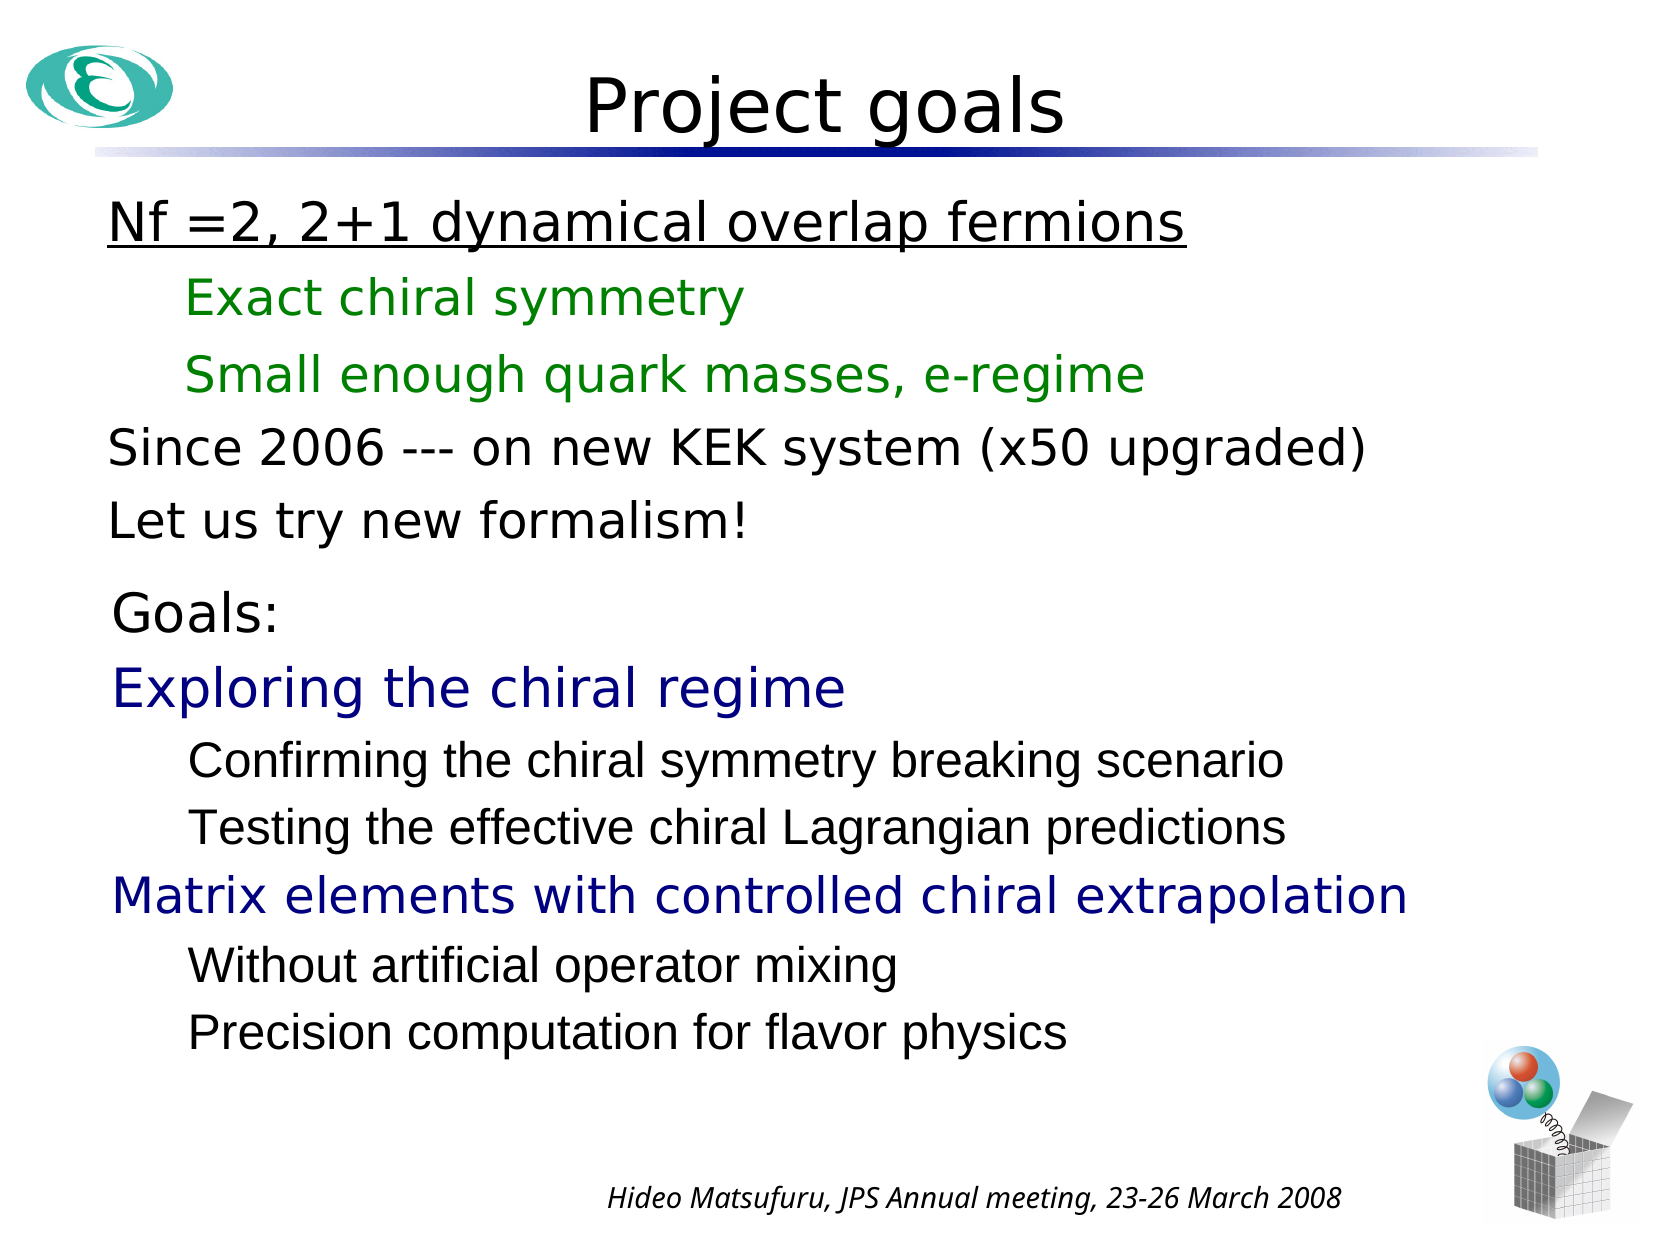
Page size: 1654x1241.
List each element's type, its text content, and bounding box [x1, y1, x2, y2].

title Project goals [201, 53, 1450, 160]
picture [1450, 147, 1538, 157]
picture [95, 147, 201, 157]
list Nf =2, 2+1 dynamical overlap fermions Exact chiral symmetry Small enough quark masses, e-regime Since 2006 --- on new KEK system (x50 upgraded) Let us try new formalism! [89, 191, 1542, 548]
list Goals: Exploring the chiral regime Confirming the chiral symmetry breaking scenario Testing the effective chiral Lagrangian predictions Matrix elements with controlled chiral extrapolation Without artificial operator mixing Precision computation for flavor physics [93, 582, 1546, 1086]
picture [1482, 1039, 1639, 1226]
picture [20, 37, 179, 136]
